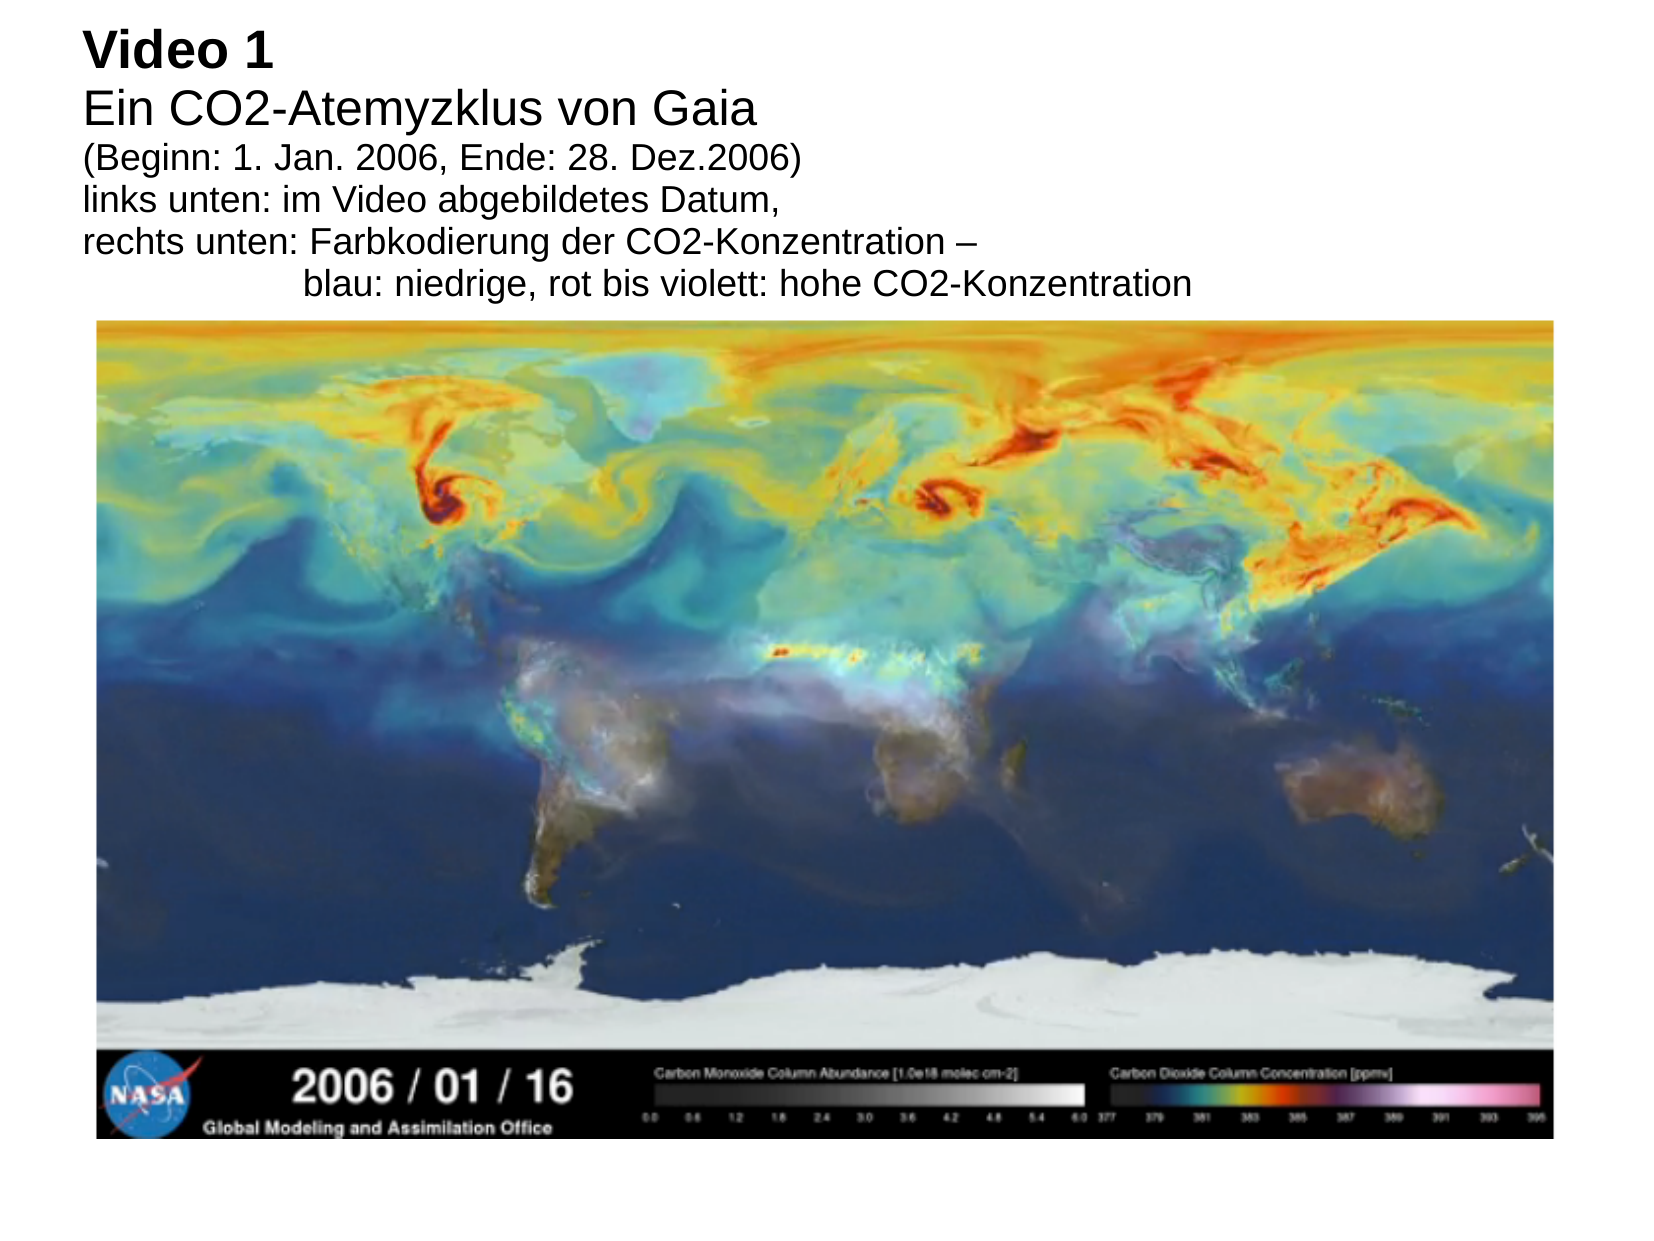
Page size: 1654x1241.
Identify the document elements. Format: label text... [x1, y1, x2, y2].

title Video 1 Ein CO2-Atemyzklus von Gaia (Beginn: 1. Jan. 2006, Ende: 28. Dez.2006) links unten: im Video abgebildetes Datum, rechts unten: Farbkodierung der CO2-Konzentration – blau: niedrige, rot bis violett: hohe CO2-Konzentration [82, 19, 1571, 370]
picture [93, 319, 1560, 1139]
